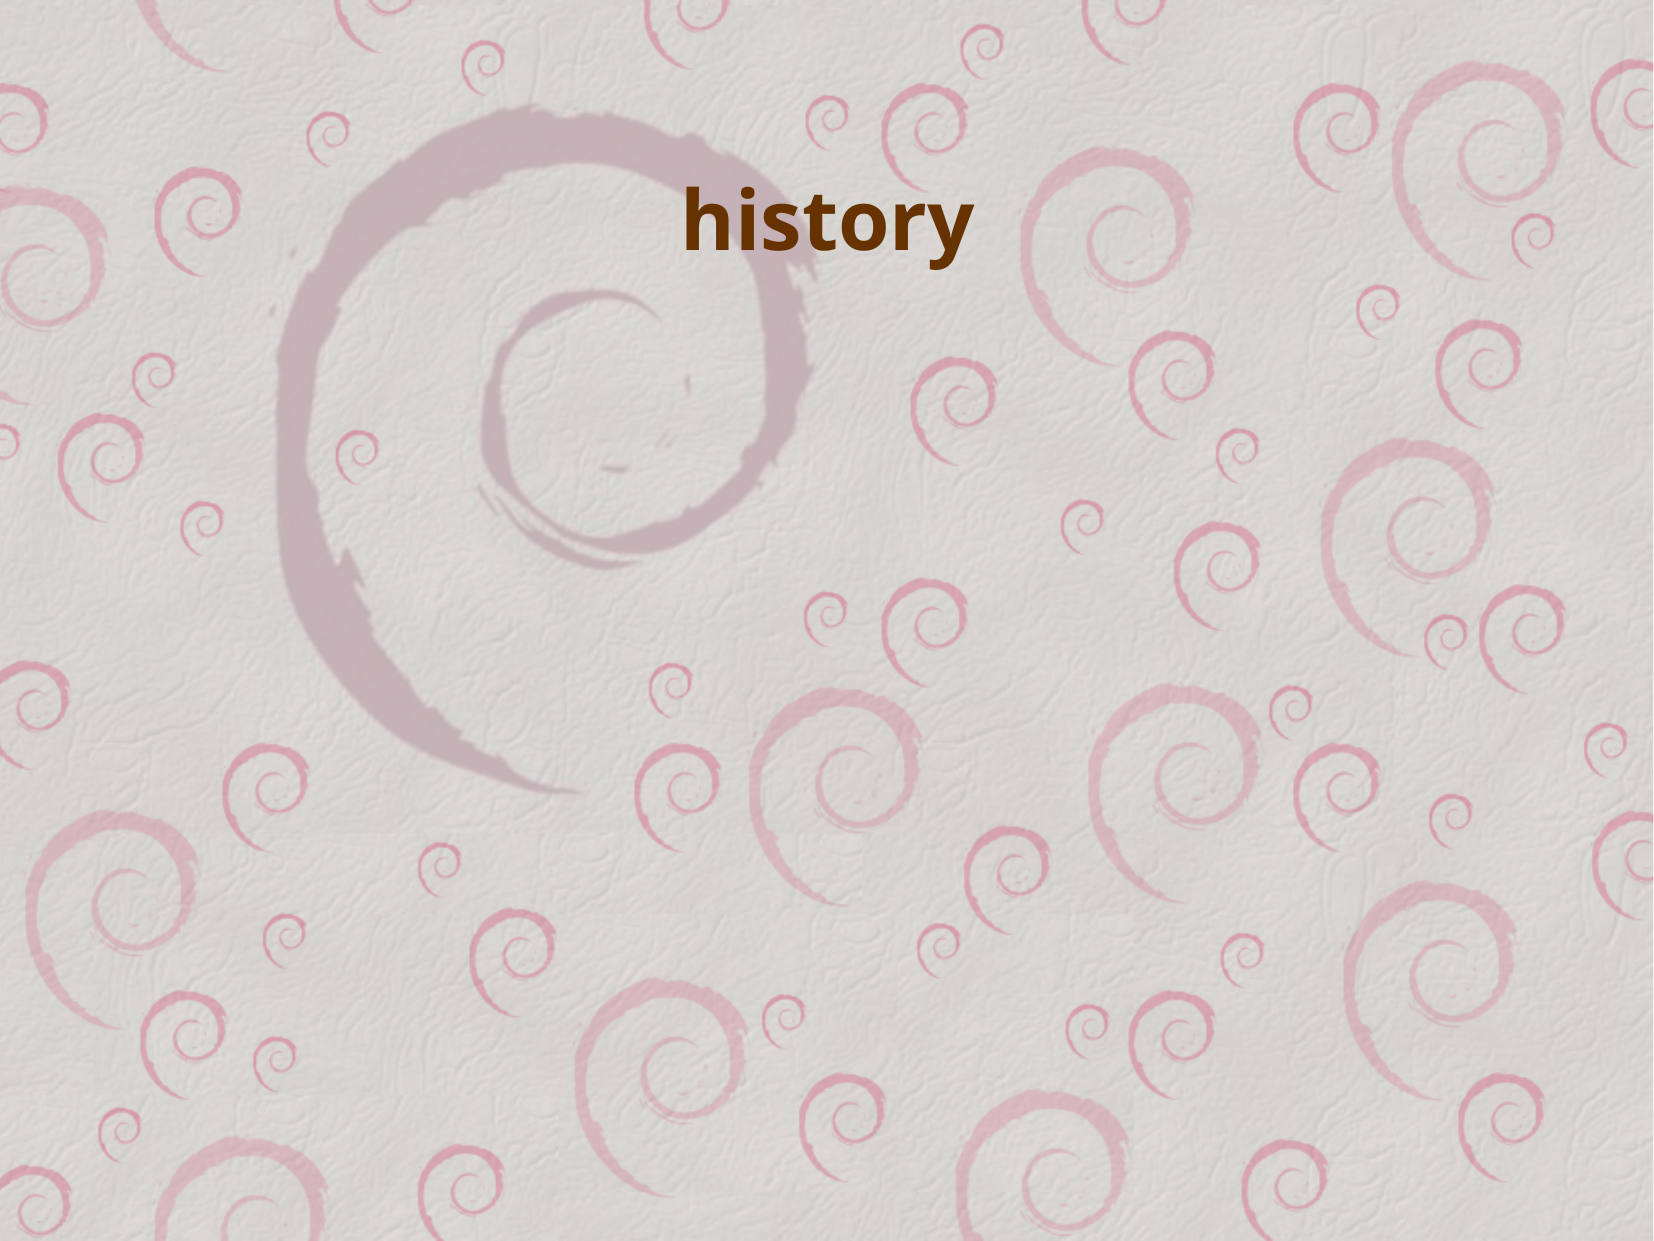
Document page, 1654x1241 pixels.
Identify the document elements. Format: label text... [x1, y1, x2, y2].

picture [0, 0, 1654, 1241]
title history [121, 114, 1534, 322]
